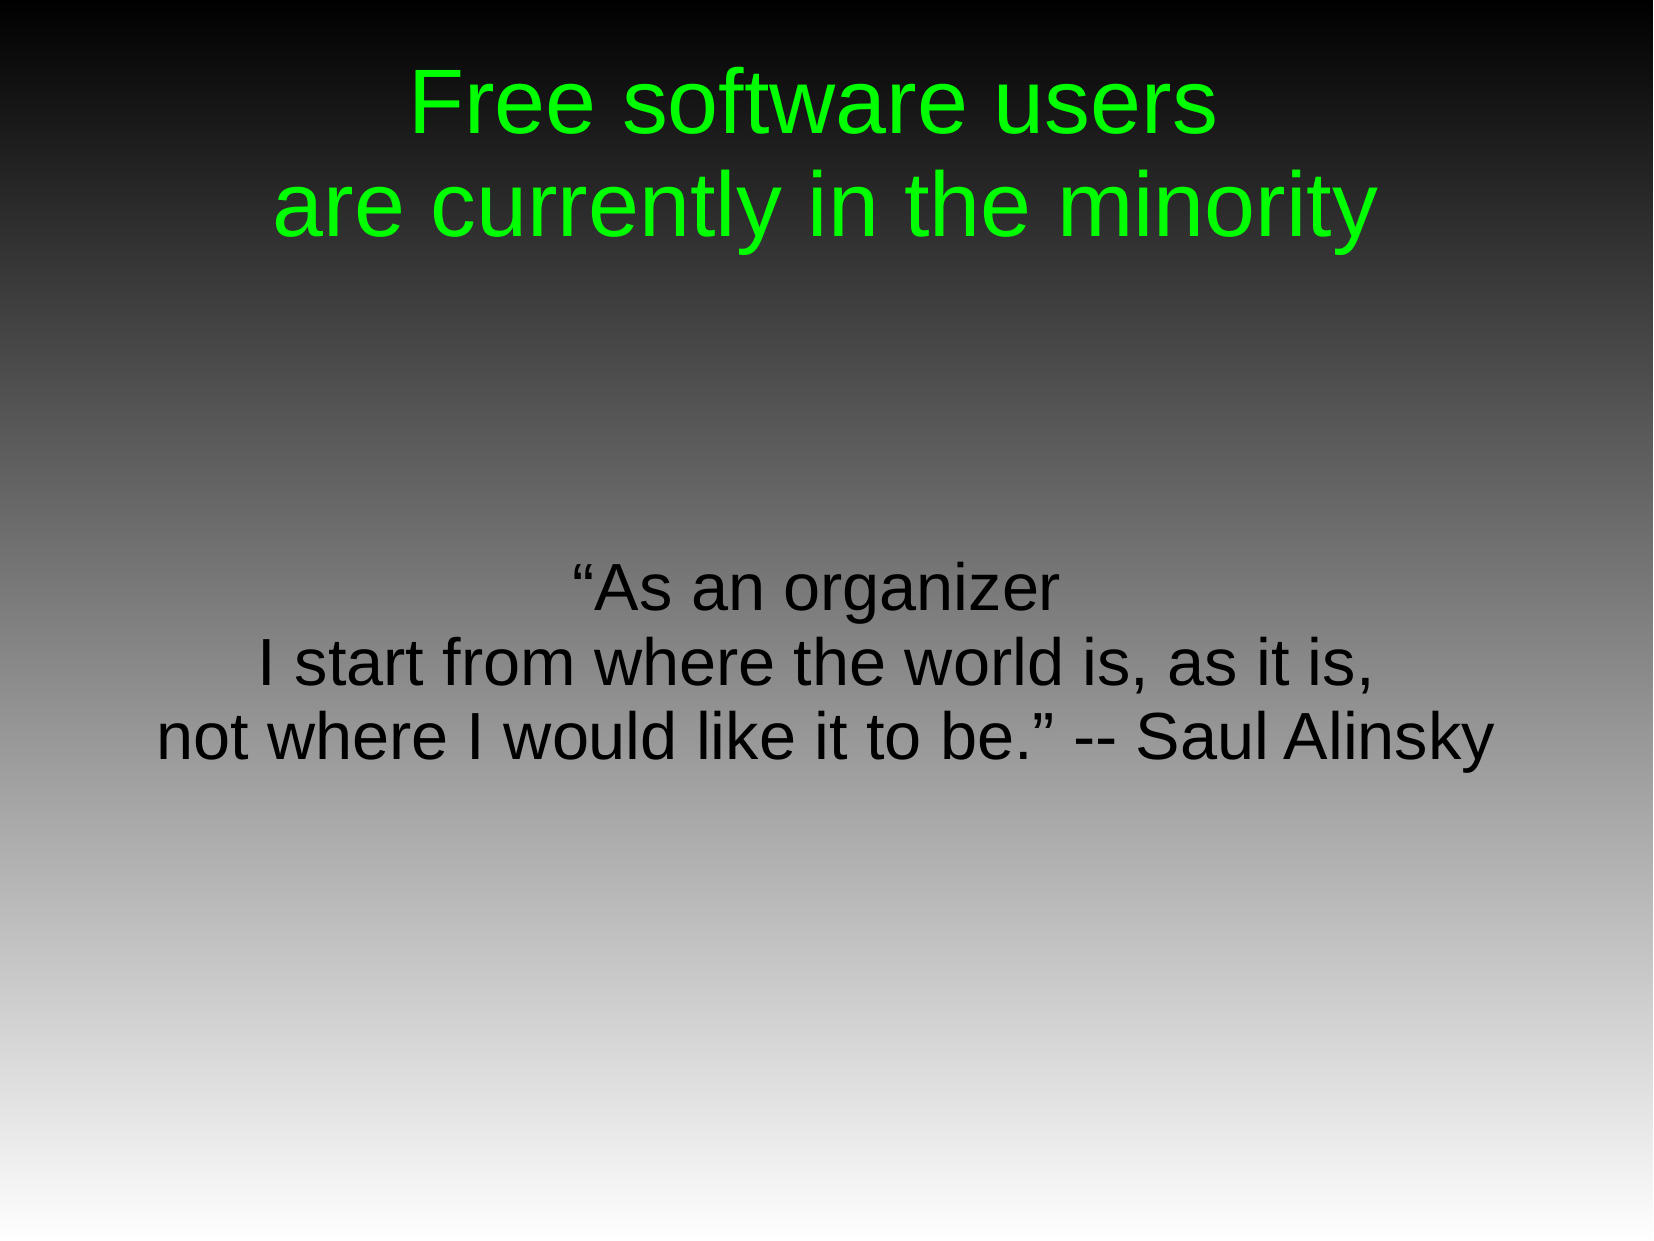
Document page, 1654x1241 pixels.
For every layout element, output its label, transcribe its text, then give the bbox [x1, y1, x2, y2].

subtitle “As an organizer I start from where the world is, as it is, not where I would like it to be.” -- Saul Alinsky [82, 290, 1571, 1109]
title Free software users are currently in the minority [82, 39, 1571, 267]
